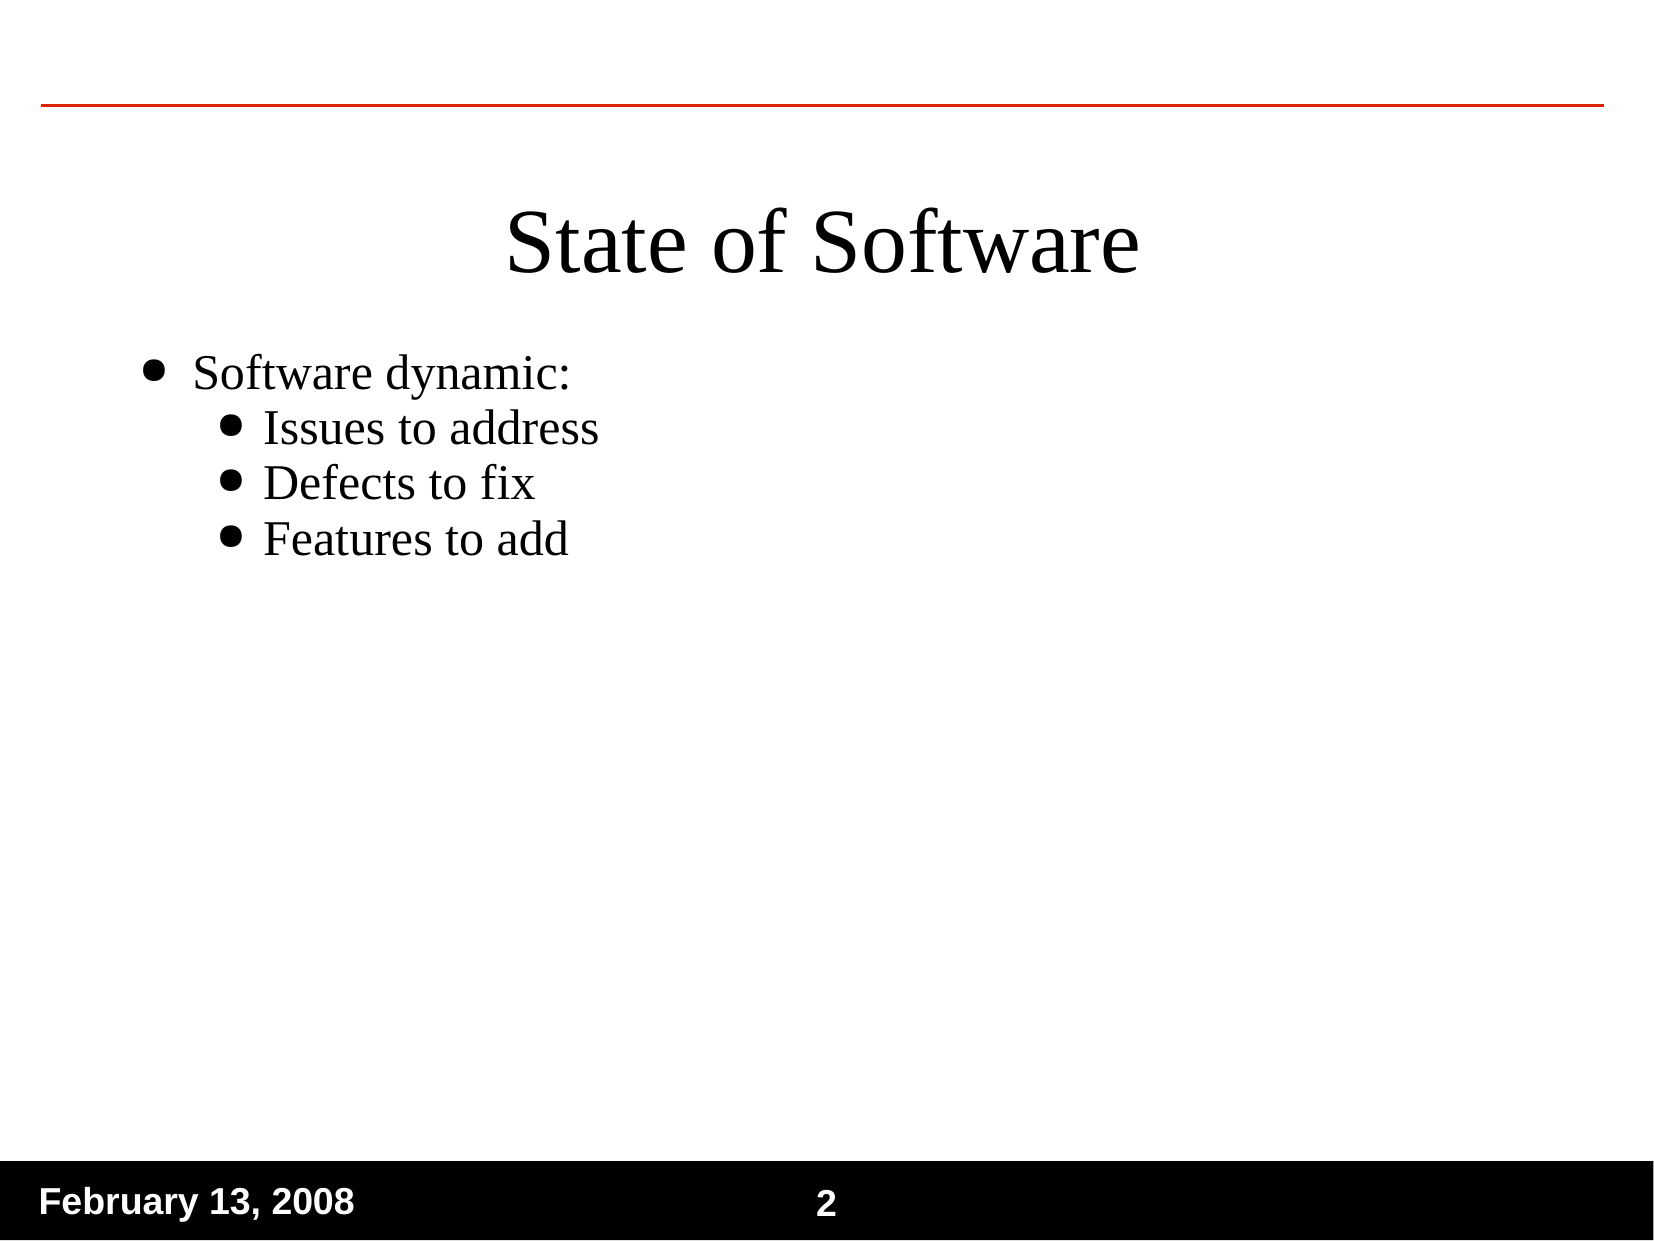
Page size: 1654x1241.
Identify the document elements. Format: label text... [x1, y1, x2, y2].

title State of Software [117, 137, 1530, 346]
list Software dynamic: Issues to address Defects to fix Features to add [121, 344, 1534, 1127]
